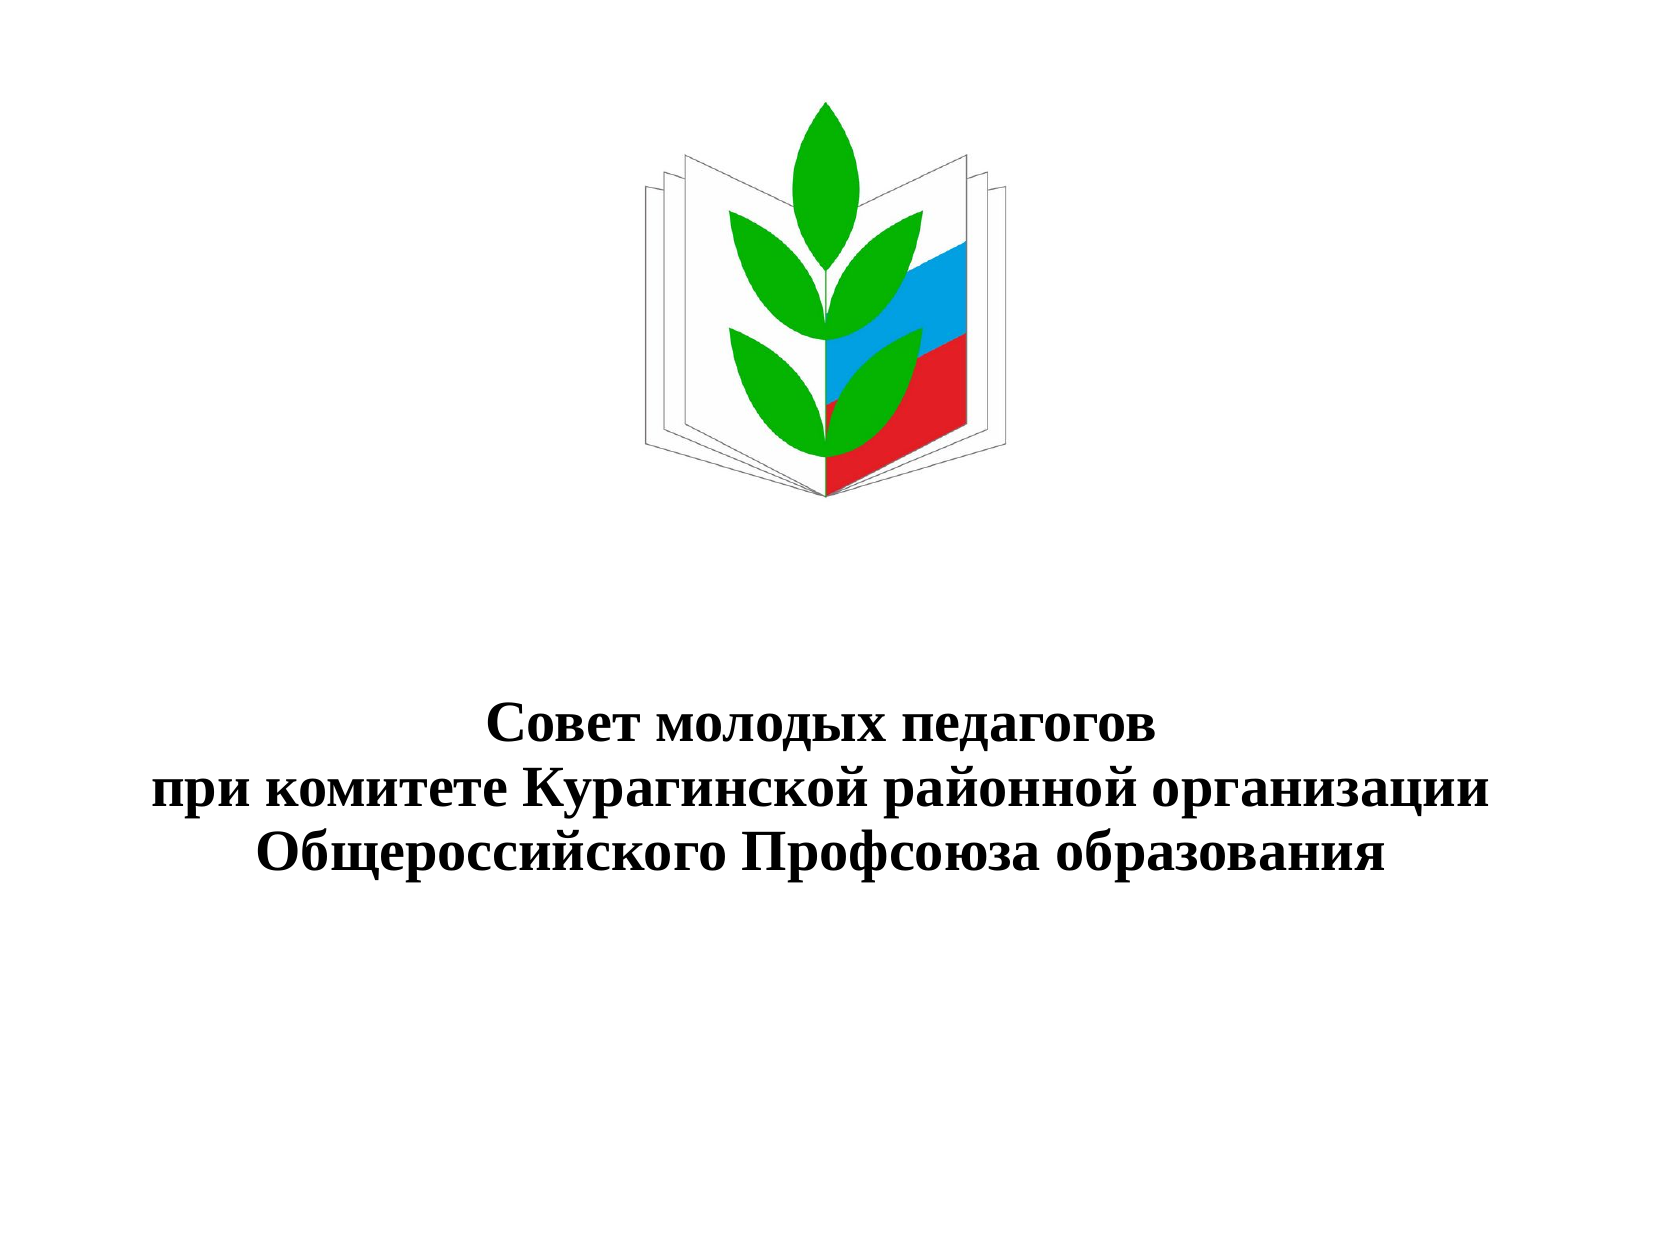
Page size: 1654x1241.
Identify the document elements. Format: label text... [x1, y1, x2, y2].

picture [354, 0, 1300, 621]
subtitle Совет молодых педагогов при комитете Курагинской районной организации Общероссийского Профсоюза образования [76, 450, 1565, 1123]
